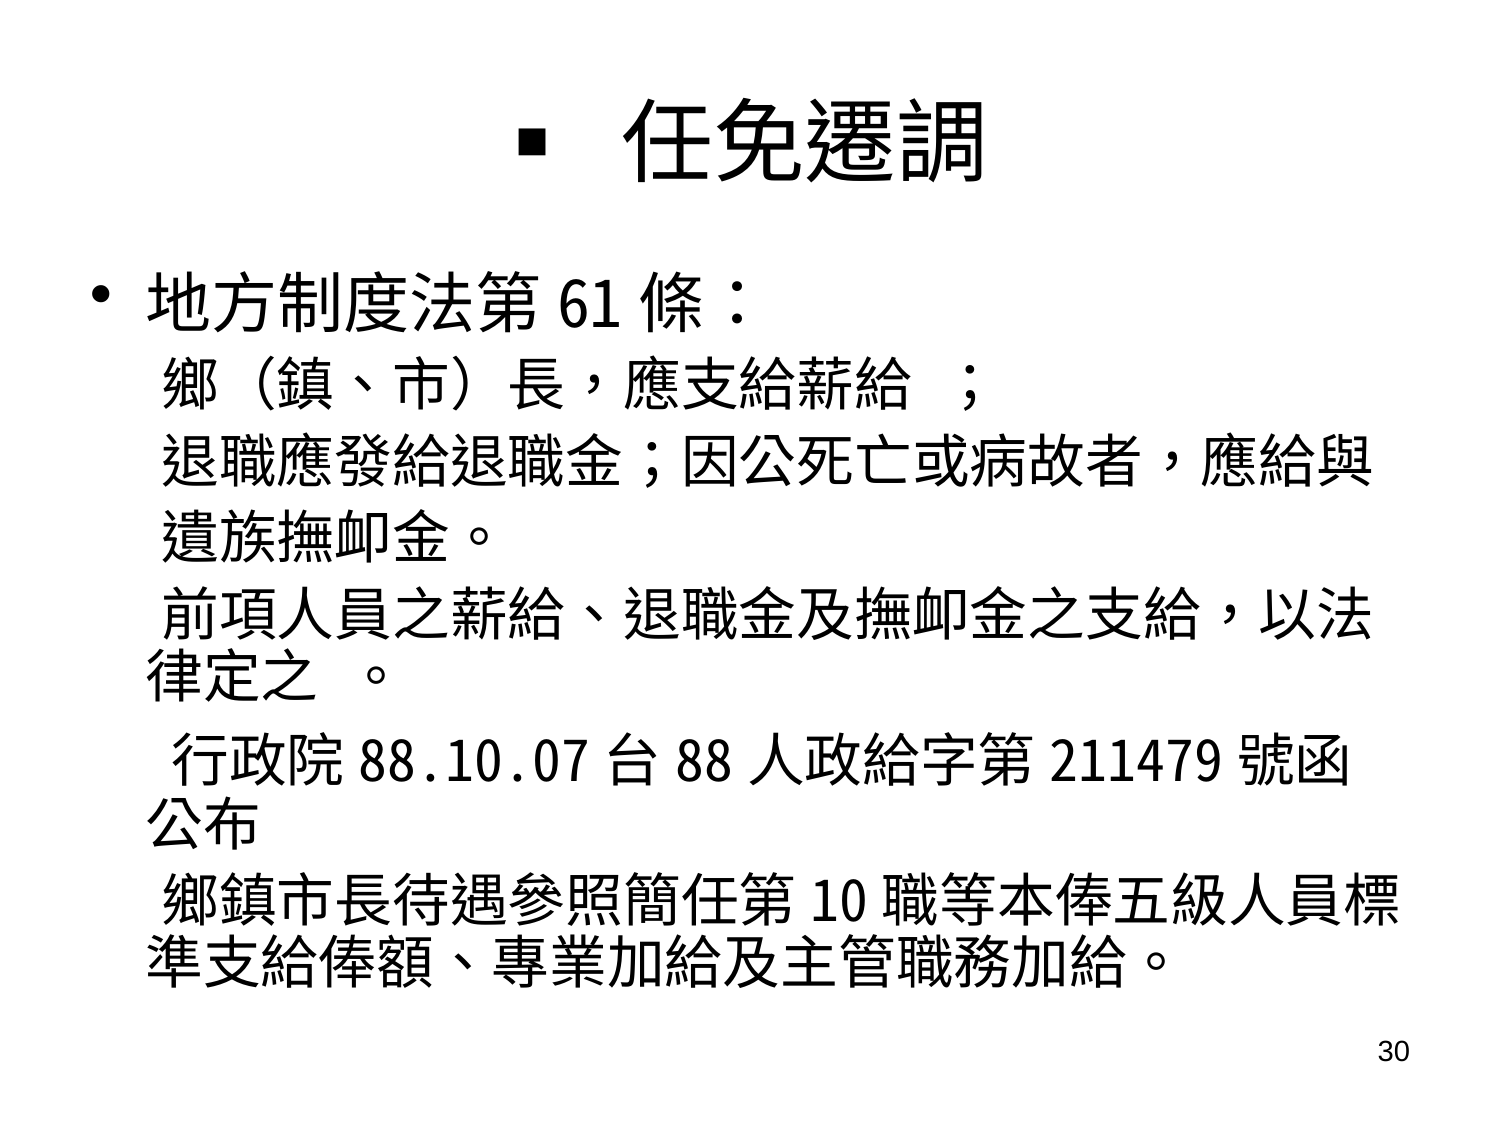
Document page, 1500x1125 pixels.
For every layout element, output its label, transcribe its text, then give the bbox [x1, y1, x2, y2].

list 地方制度法第61條： 鄉（鎮、市）長，應支給薪給 ； 退職應發給退職金；因公死亡或病故者，應給與 遺族撫卹金。 前項人員之薪給、退職金及撫卹金之支給，以法律定之 。 行政院88.10.07台88人政給字第211479號函公布 鄉鎮市長待遇參照簡任第10職等本俸五級人員標準支給俸額、專業加給及主管職務加給。 [75, 262, 1426, 1005]
title  任免遷調 [75, 45, 1426, 233]
